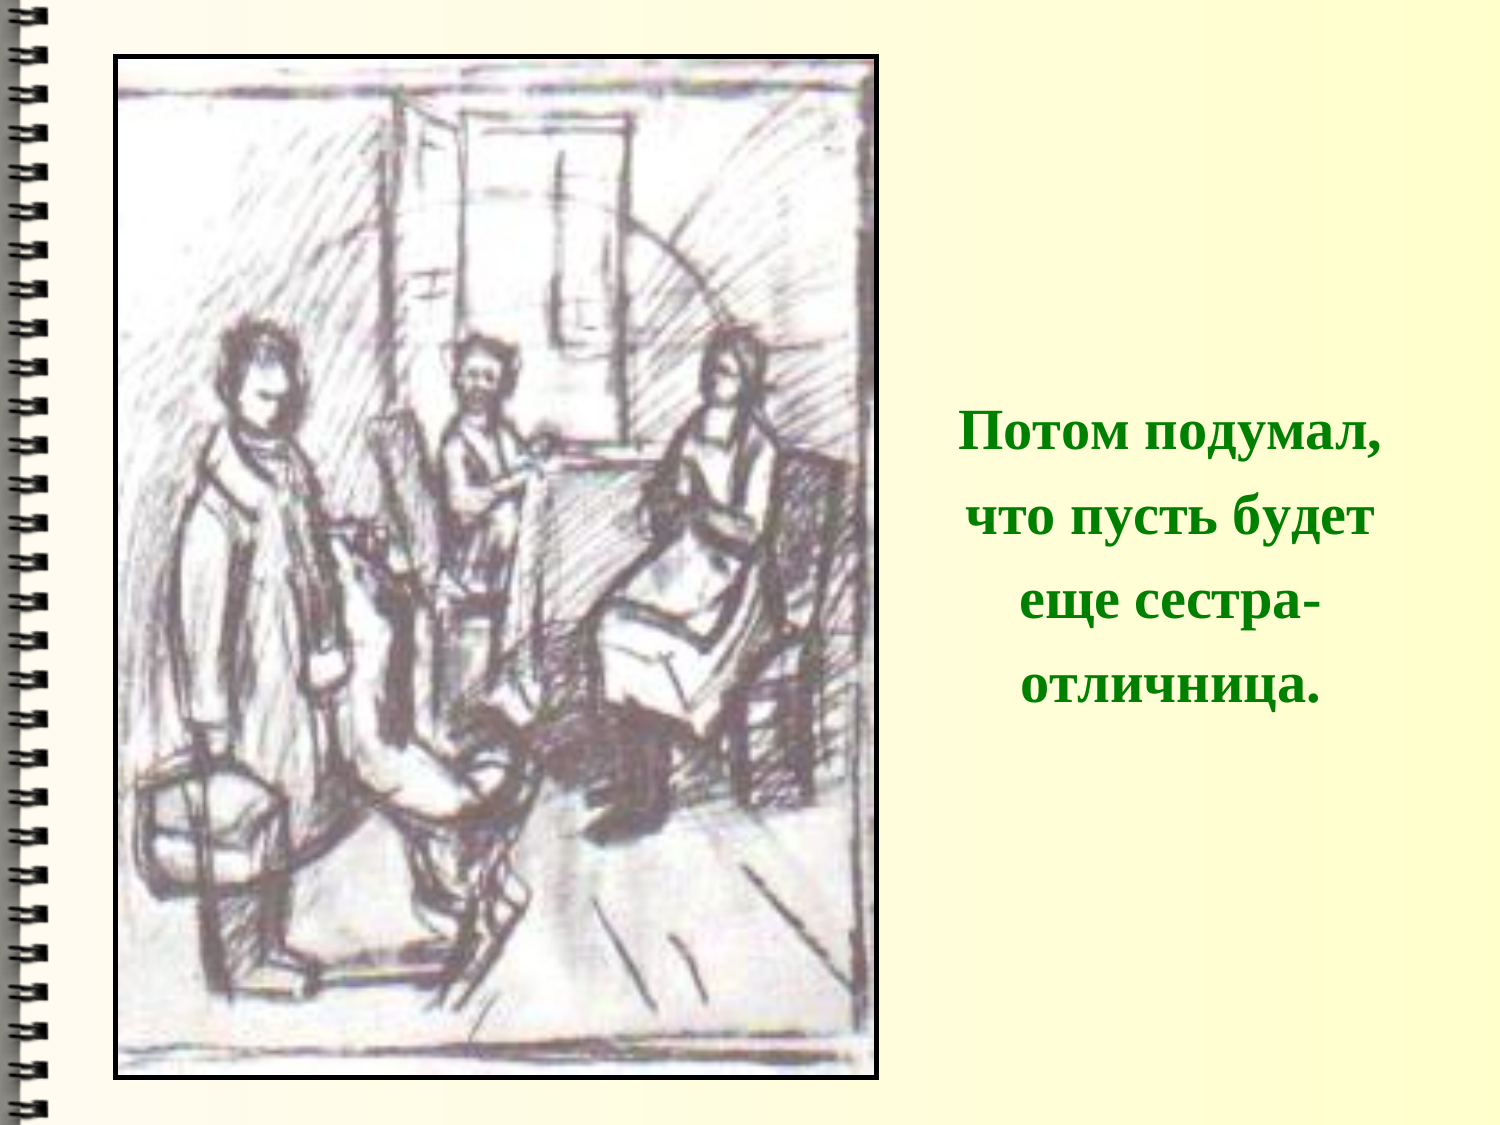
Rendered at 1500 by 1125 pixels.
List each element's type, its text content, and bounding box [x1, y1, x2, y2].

list Потом подумал, что пусть будет еще сестра- отличница. [894, 383, 1447, 798]
picture [0, 0, 69, 1125]
picture [118, 59, 875, 1075]
